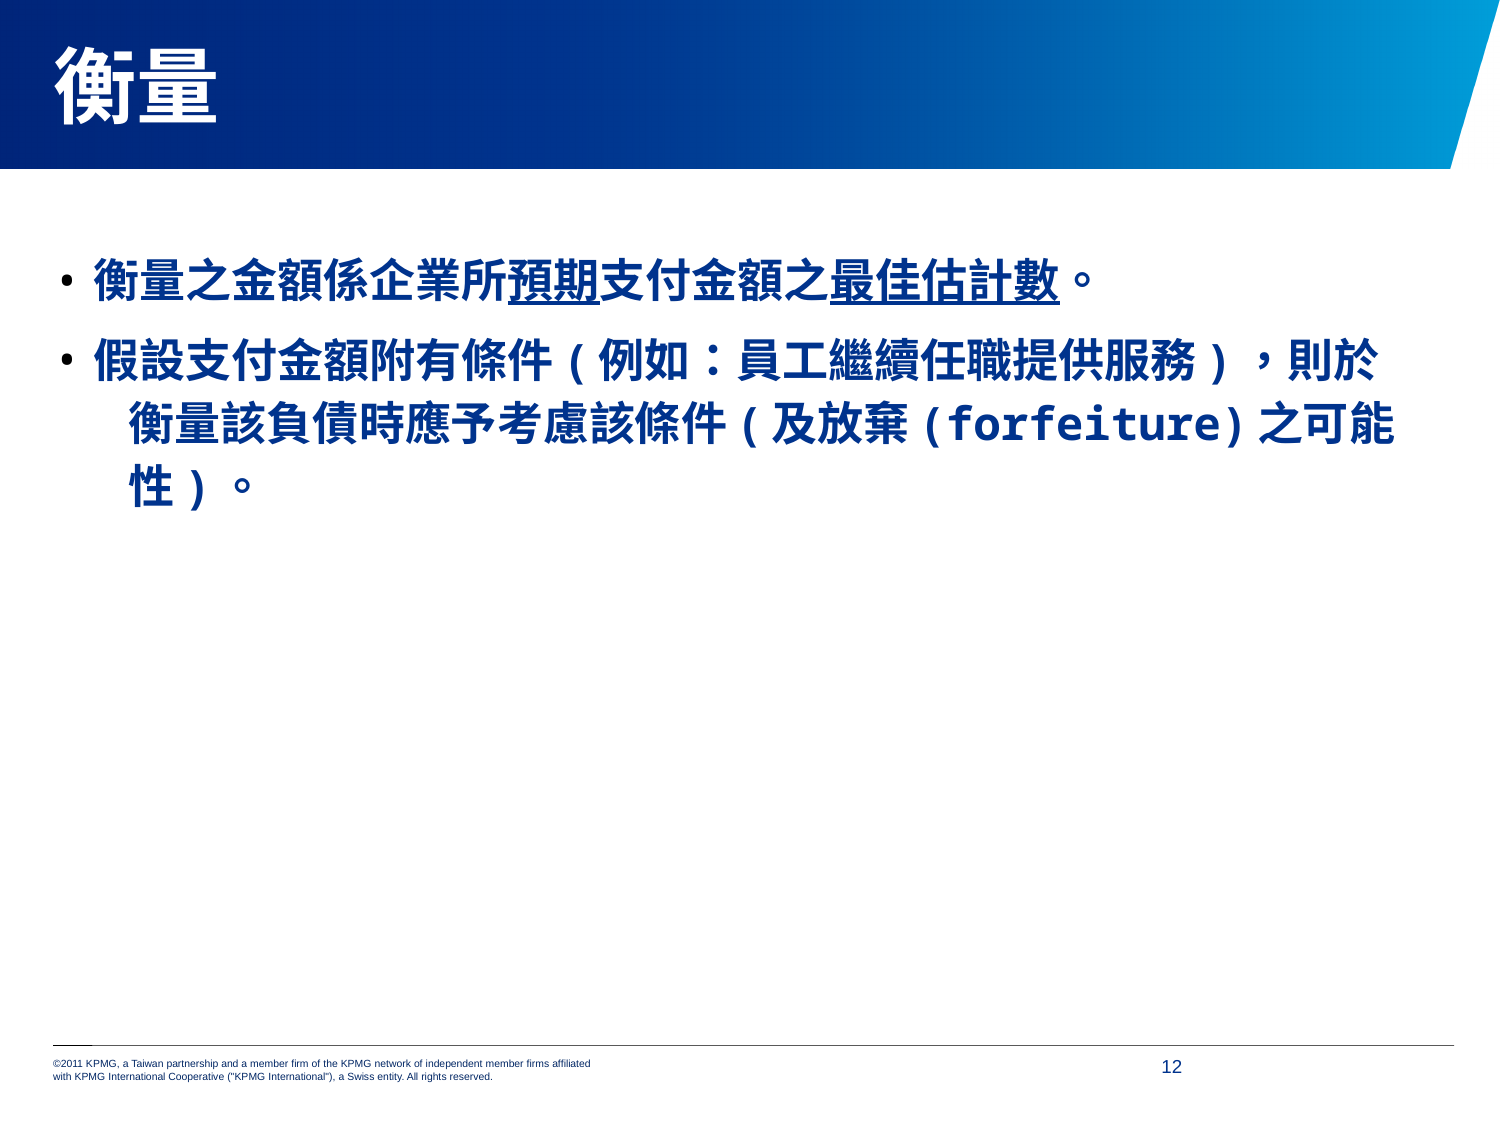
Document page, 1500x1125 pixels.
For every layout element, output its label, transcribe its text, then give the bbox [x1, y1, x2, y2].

title 衡量 [53, 19, 1456, 149]
text_box [1146, 1047, 1418, 1094]
list 衡量之金額係企業所預期支付金額之最佳估計數。 假設支付金額附有條件(例如：員工繼續任職提供服務)，則於衡量該負債時應予考慮該條件(及放棄(forfeiture)之可能性)。 [58, 243, 1426, 516]
